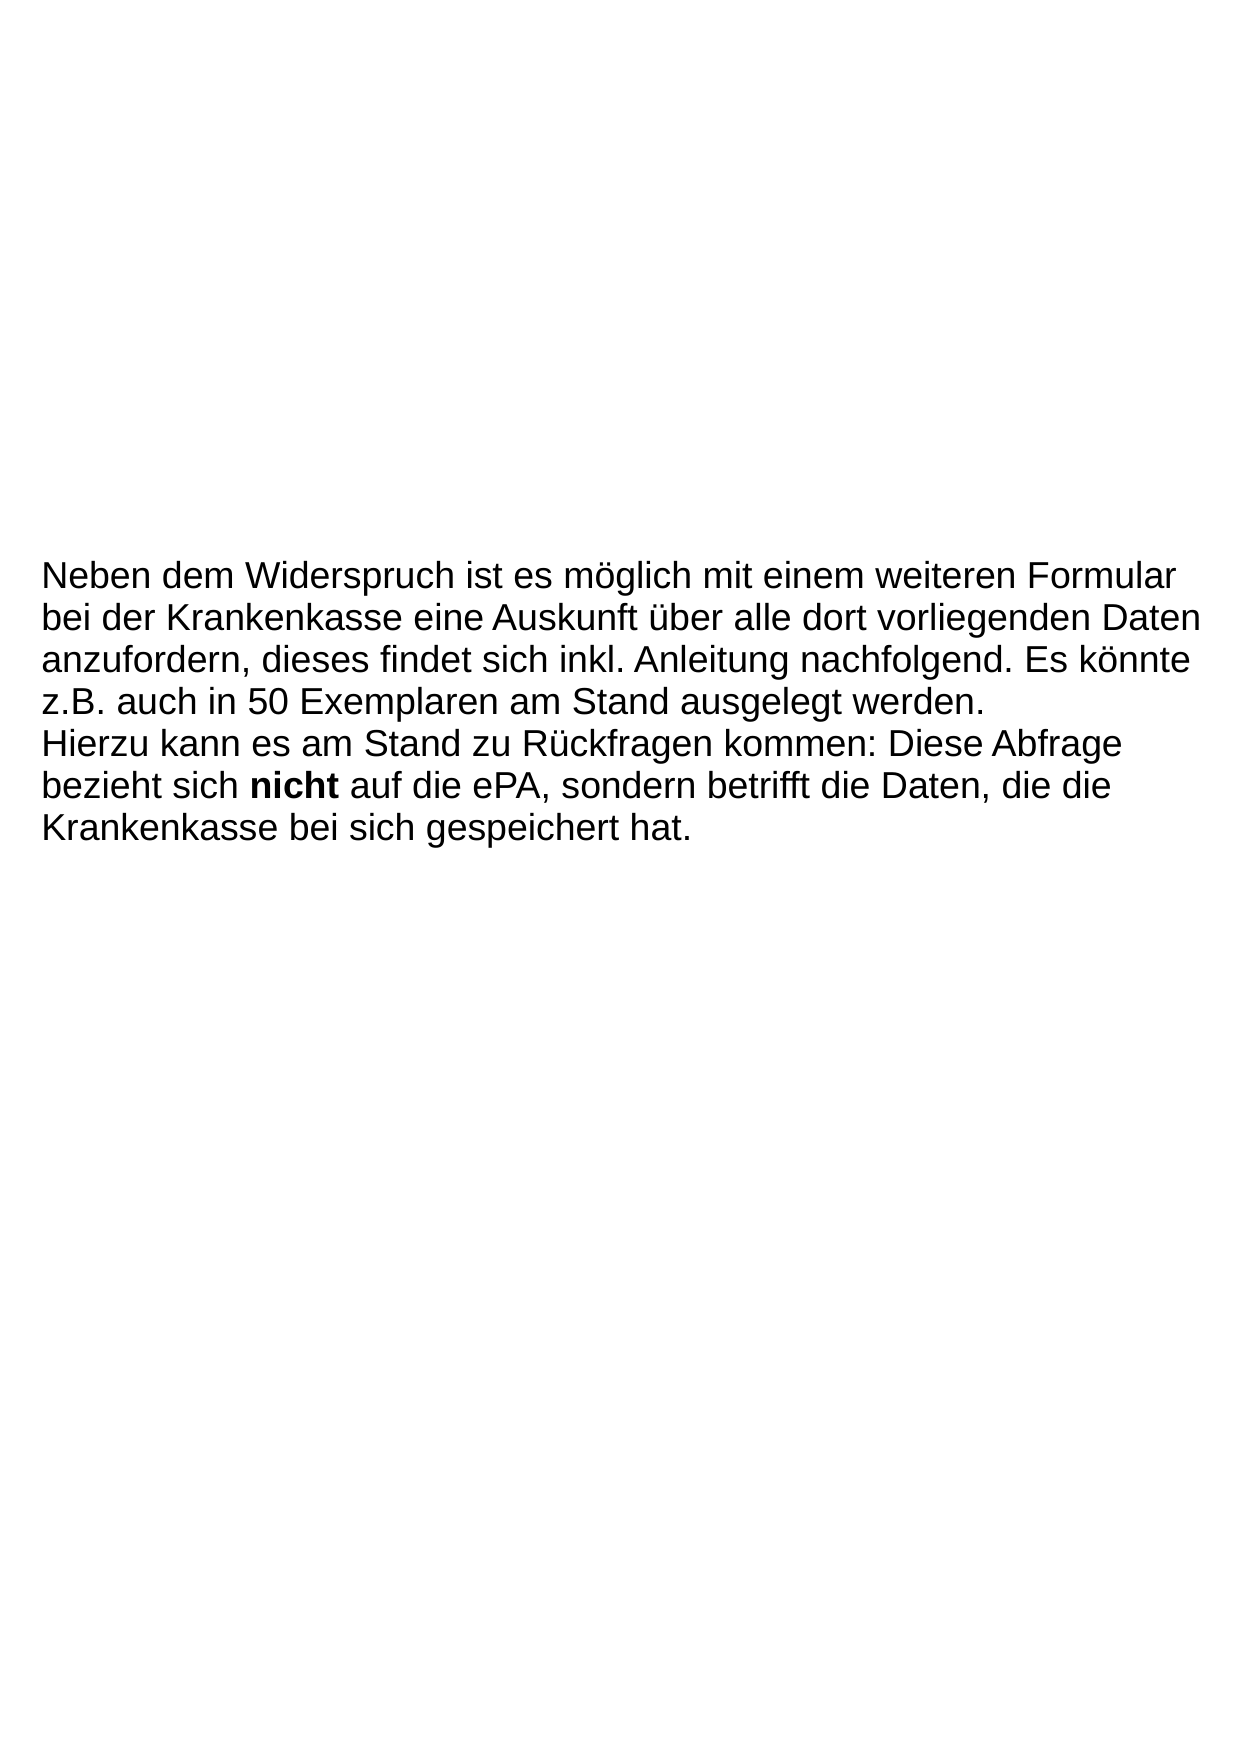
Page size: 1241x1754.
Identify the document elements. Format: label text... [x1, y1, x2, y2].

text_box Neben dem Widerspruch ist es möglich mit einem weiteren Formular bei der Krankenkasse eine Auskunft über alle dort vorliegenden Daten anzufordern, dieses findet sich inkl. Anleitung nachfolgend. Es könnte z.B. auch in 50 Exemplaren am Stand ausgelegt werden. Hierzu kann es am Stand zu Rückfragen kommen: Diese Abfrage bezieht sich nicht auf die ePA, sondern betrifft die Daten, die die Krankenkasse bei sich gespeichert hat. [26, 547, 1227, 899]
